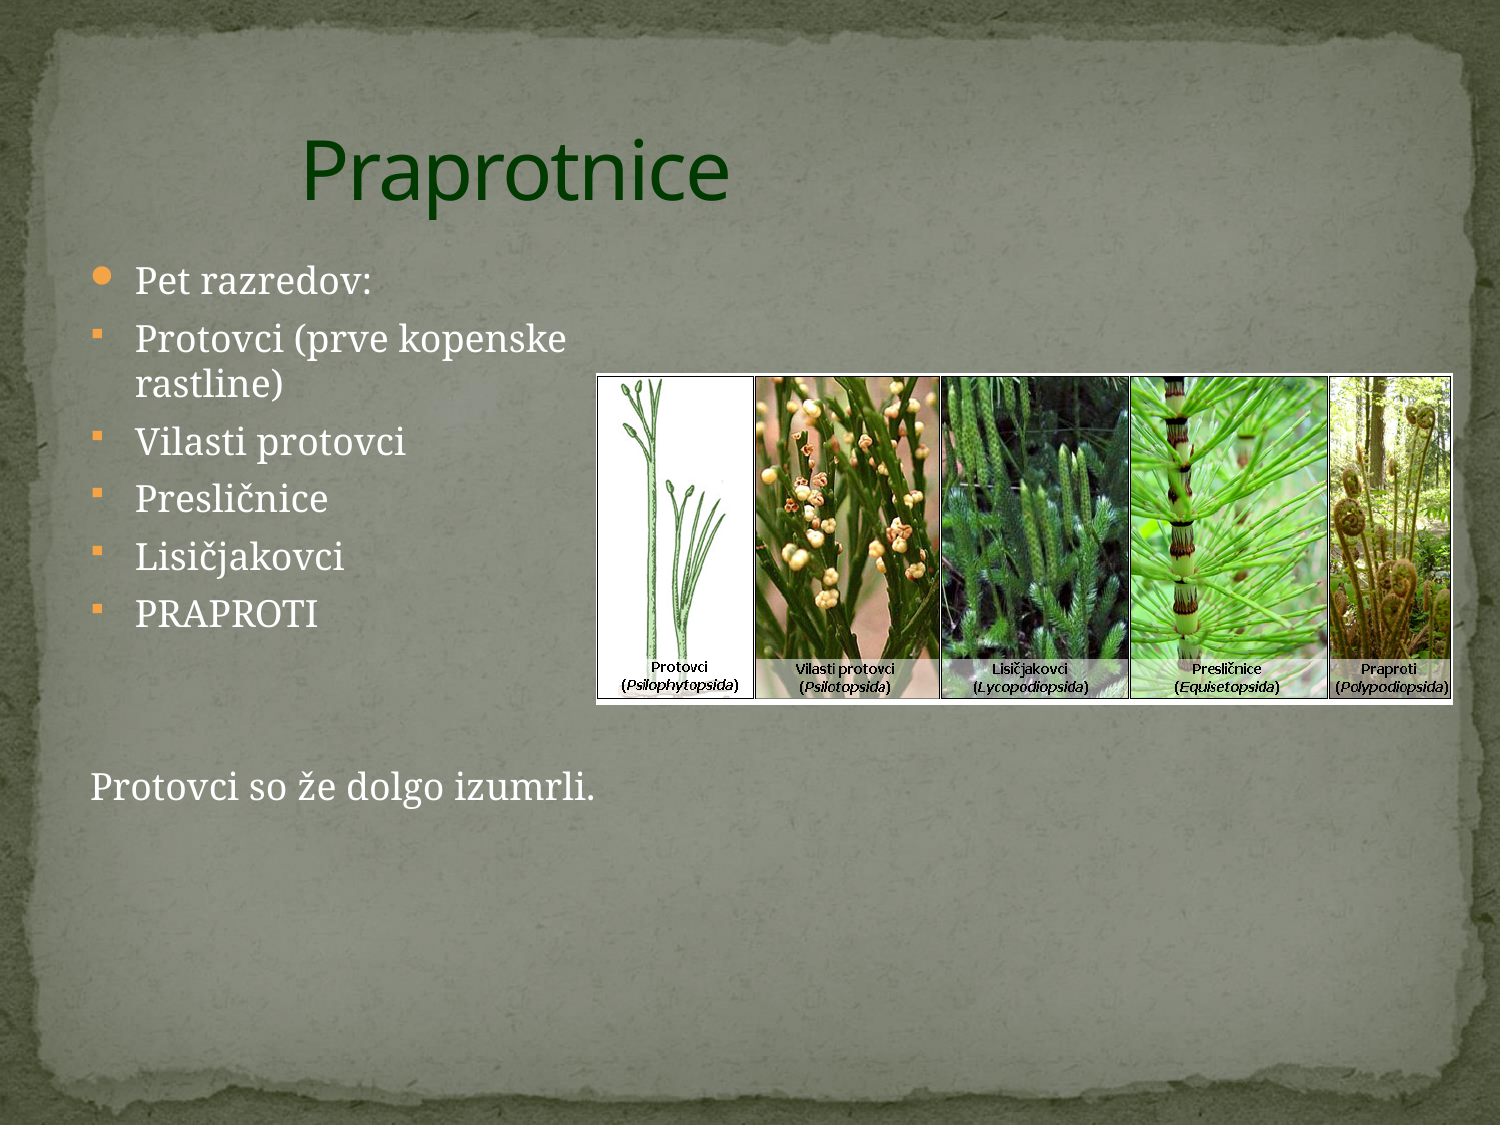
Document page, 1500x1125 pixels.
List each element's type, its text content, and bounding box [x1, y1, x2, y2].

picture [0, 0, 1500, 1125]
list Pet razredov: Protovci (prve kopenske rastline) Vilasti protovci Presličnice Lisičjakovci PRAPROTI Protovci so že dolgo izumrli. [75, 249, 741, 1000]
title Praprotnice [75, 24, 1069, 225]
